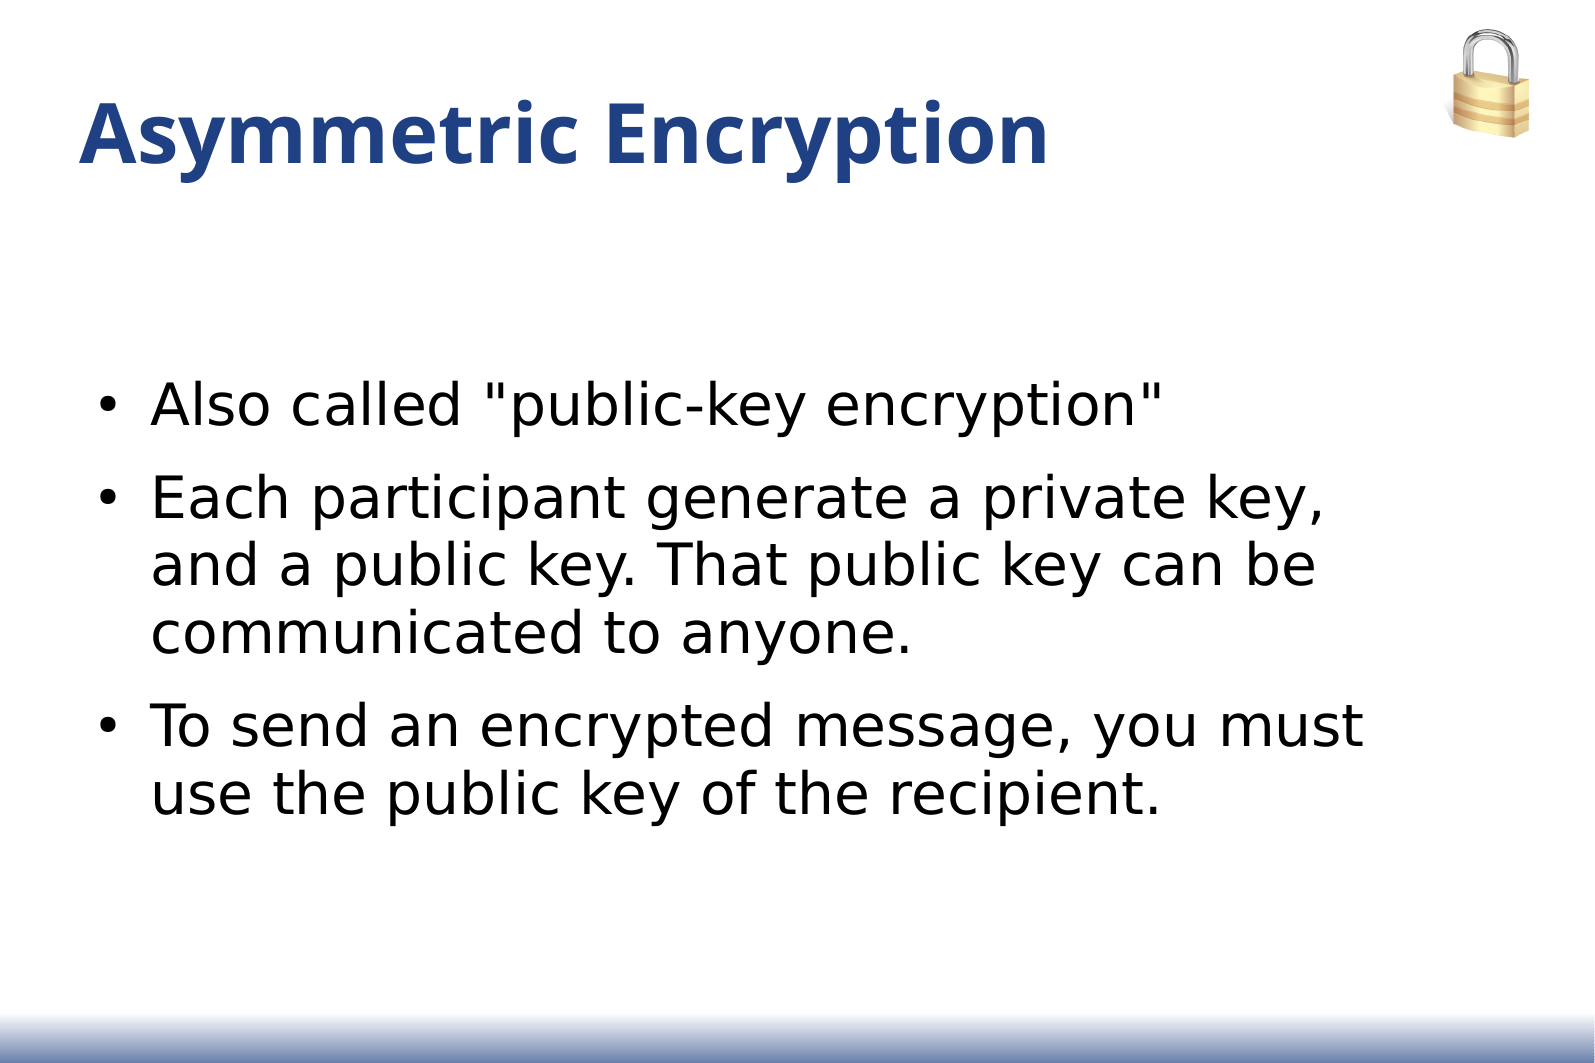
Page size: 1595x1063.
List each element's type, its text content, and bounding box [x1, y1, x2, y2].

picture [1423, 25, 1555, 142]
title Asymmetric Encryption [79, 42, 1515, 220]
list Also called "public-key encryption" Each participant generate a private key, and a public key. That public key can be communicated to anyone. To send an encrypted message, you must use the public key of the recipient. [79, 248, 1515, 951]
